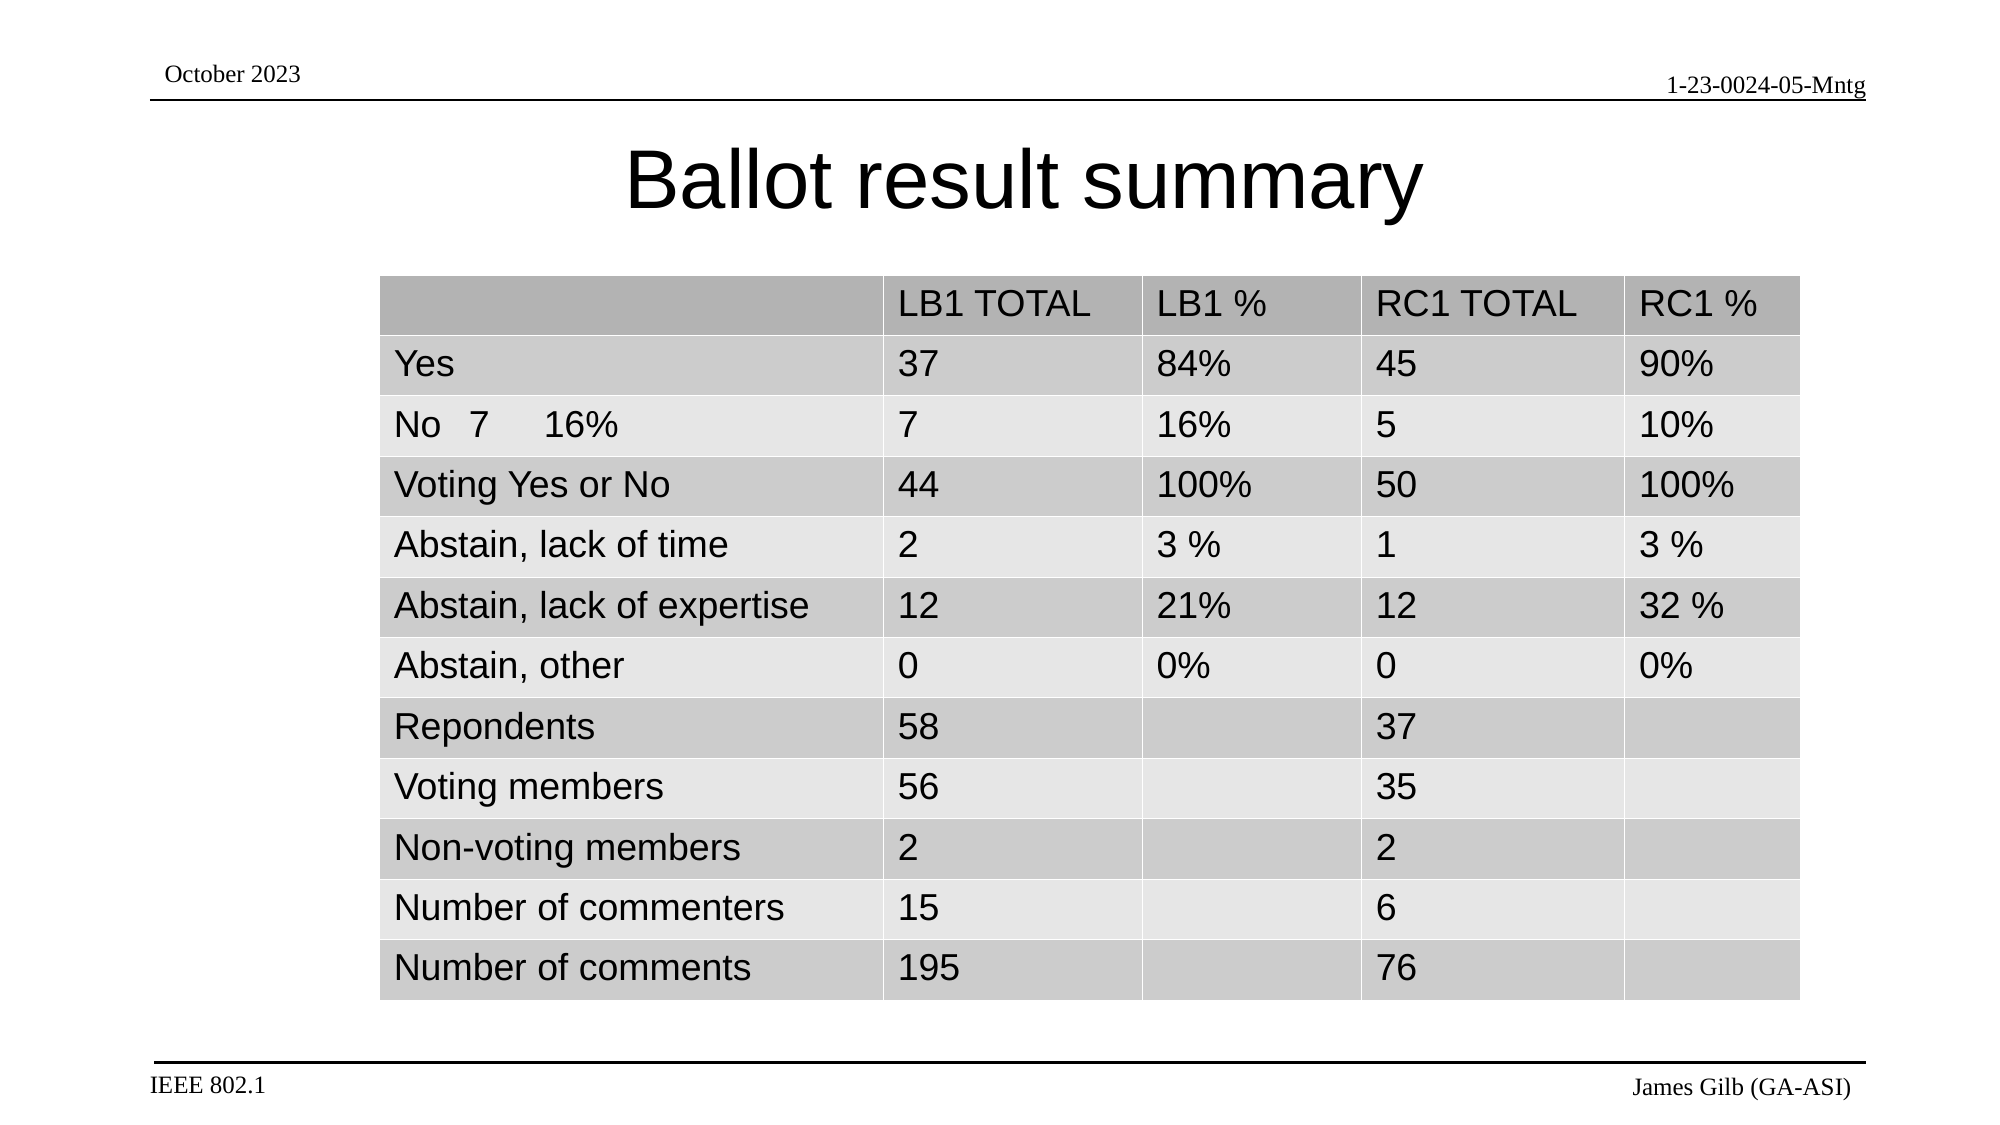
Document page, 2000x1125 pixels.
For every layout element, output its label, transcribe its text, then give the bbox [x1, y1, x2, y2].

table_header LB1 % [1143, 276, 1361, 335]
table_cell 84% [1143, 336, 1361, 395]
table_cell Abstain, lack of expertise [380, 578, 883, 637]
table_cell 6 [1362, 880, 1624, 939]
table_cell 2 [884, 819, 1142, 879]
table_cell [1625, 880, 1800, 939]
table_cell [1143, 940, 1361, 1000]
table_cell 1 [1362, 517, 1624, 577]
table_header LB1 TOTAL [884, 276, 1142, 335]
table_cell [1625, 698, 1800, 758]
table_cell Number of comments [380, 940, 883, 1000]
table_cell 100% [1143, 457, 1361, 516]
table_header [380, 276, 883, 335]
table_cell 0 [1362, 638, 1624, 697]
table_cell 100% [1625, 457, 1800, 516]
table_cell 45 [1362, 336, 1624, 395]
table_cell Abstain, other [380, 638, 883, 697]
table_cell 90% [1625, 336, 1800, 395]
table_cell 16% [1143, 396, 1361, 456]
table_cell [1143, 819, 1361, 879]
table_cell [1143, 880, 1361, 939]
table_cell 5 [1362, 396, 1624, 456]
table_cell 37 [884, 336, 1142, 395]
table_cell Non-voting members [380, 819, 883, 879]
table_cell 76 [1362, 940, 1624, 1000]
table_header RC1 TOTAL [1362, 276, 1624, 335]
table_cell Number of commenters [380, 880, 883, 939]
table_cell 50 [1362, 457, 1624, 516]
table_cell 3 % [1625, 517, 1800, 577]
table_cell [1143, 759, 1361, 818]
table_header RC1 % [1625, 276, 1800, 335]
table_cell Repondents [380, 698, 883, 758]
table_cell 12 [884, 578, 1142, 637]
table_cell Voting Yes or No [380, 457, 883, 516]
table_cell 7 [884, 396, 1142, 456]
table_cell 0% [1625, 638, 1800, 697]
table_cell 58 [884, 698, 1142, 758]
table_cell 10% [1625, 396, 1800, 456]
table_cell 2 [1362, 819, 1624, 879]
title Ballot result summary [149, 112, 1900, 238]
table_cell 21% [1143, 578, 1361, 637]
table_cell 56 [884, 759, 1142, 818]
table_cell 35 [1362, 759, 1624, 818]
table_cell Voting members [380, 759, 883, 818]
table_cell 3 % [1143, 517, 1361, 577]
table_cell 15 [884, 880, 1142, 939]
table_cell 32 % [1625, 578, 1800, 637]
table_cell 0 [884, 638, 1142, 697]
table_cell [1625, 940, 1800, 1000]
table_cell No 7 16% [380, 396, 883, 456]
table_cell [1625, 819, 1800, 879]
table_cell [1625, 759, 1800, 818]
table_cell 0% [1143, 638, 1361, 697]
table_cell 44 [884, 457, 1142, 516]
table_cell [1143, 698, 1361, 758]
table_cell 195 [884, 940, 1142, 1000]
table_cell 37 [1362, 698, 1624, 758]
table_cell 2 [884, 517, 1142, 577]
table_cell 12 [1362, 578, 1624, 637]
table_cell Abstain, lack of time [380, 517, 883, 577]
table_cell Yes [380, 336, 883, 395]
